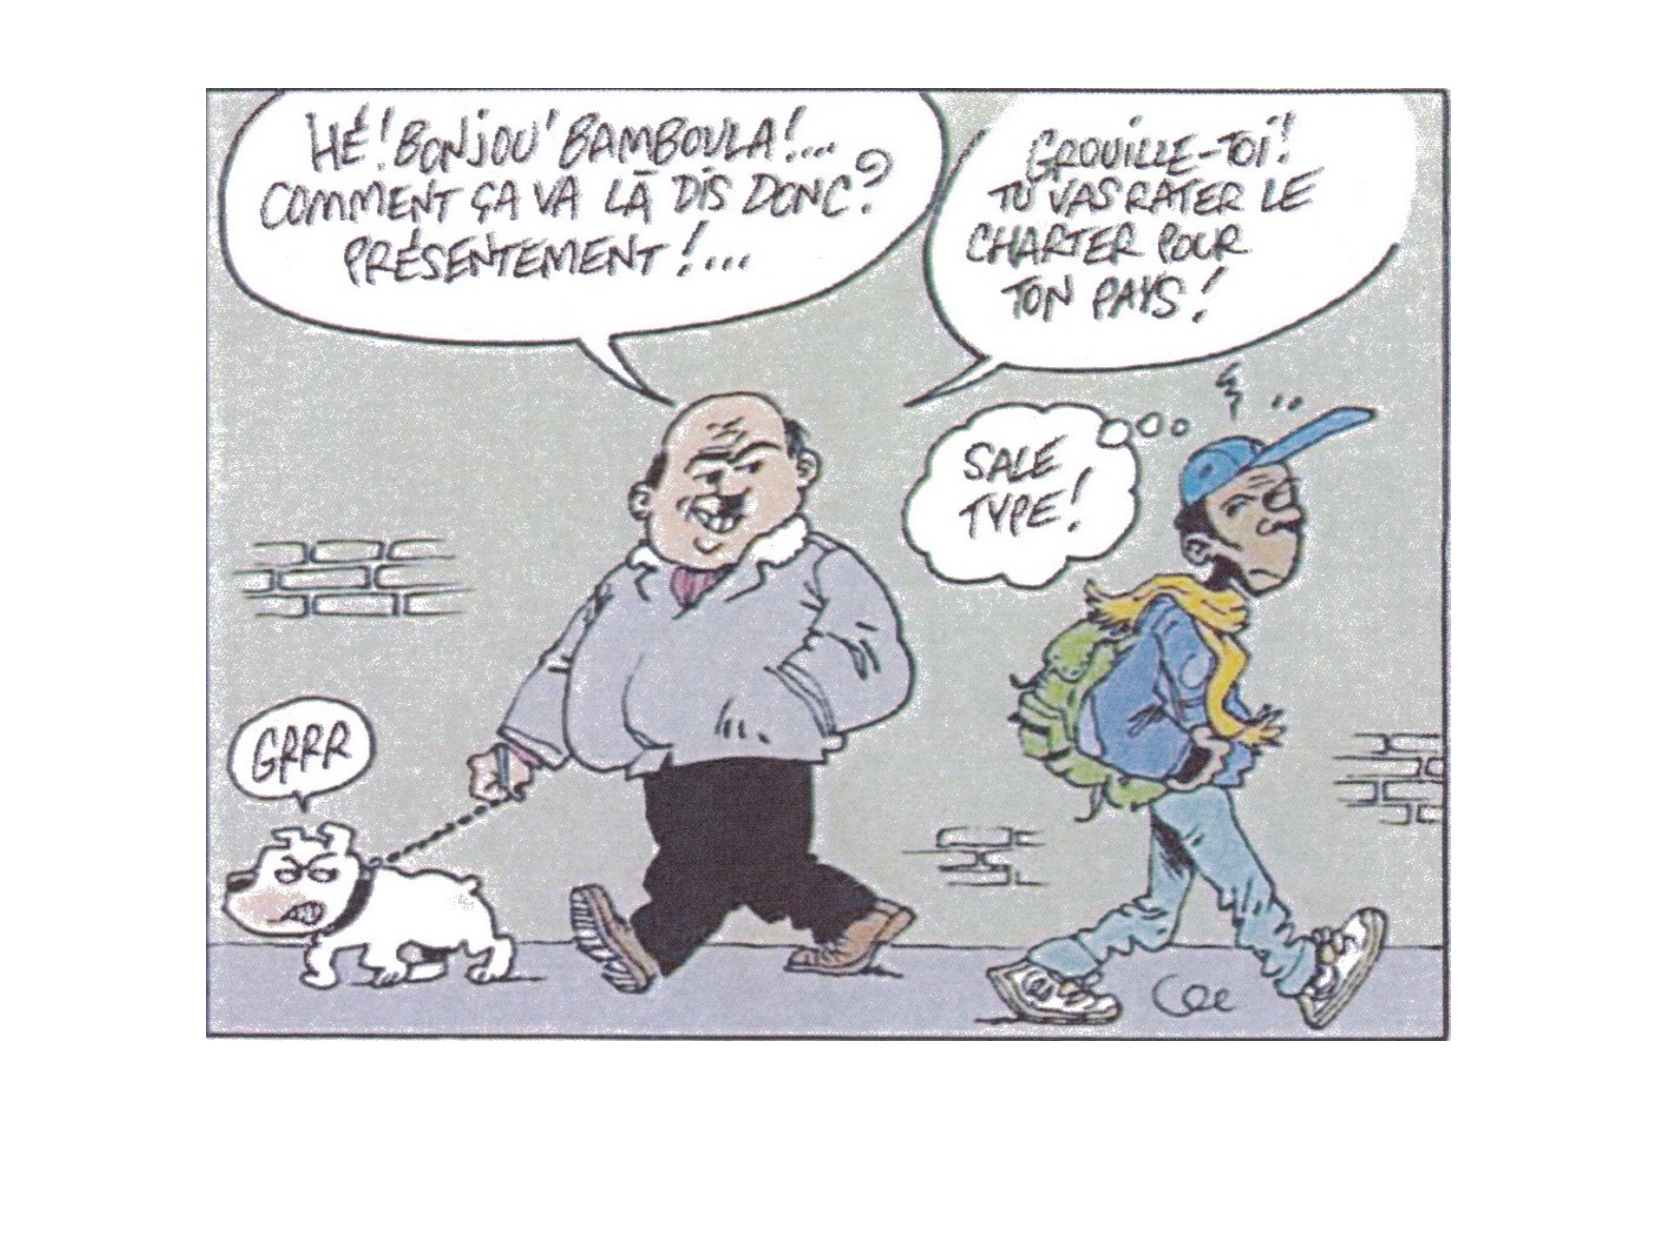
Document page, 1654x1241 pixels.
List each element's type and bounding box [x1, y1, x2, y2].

picture [206, 88, 1451, 1041]
